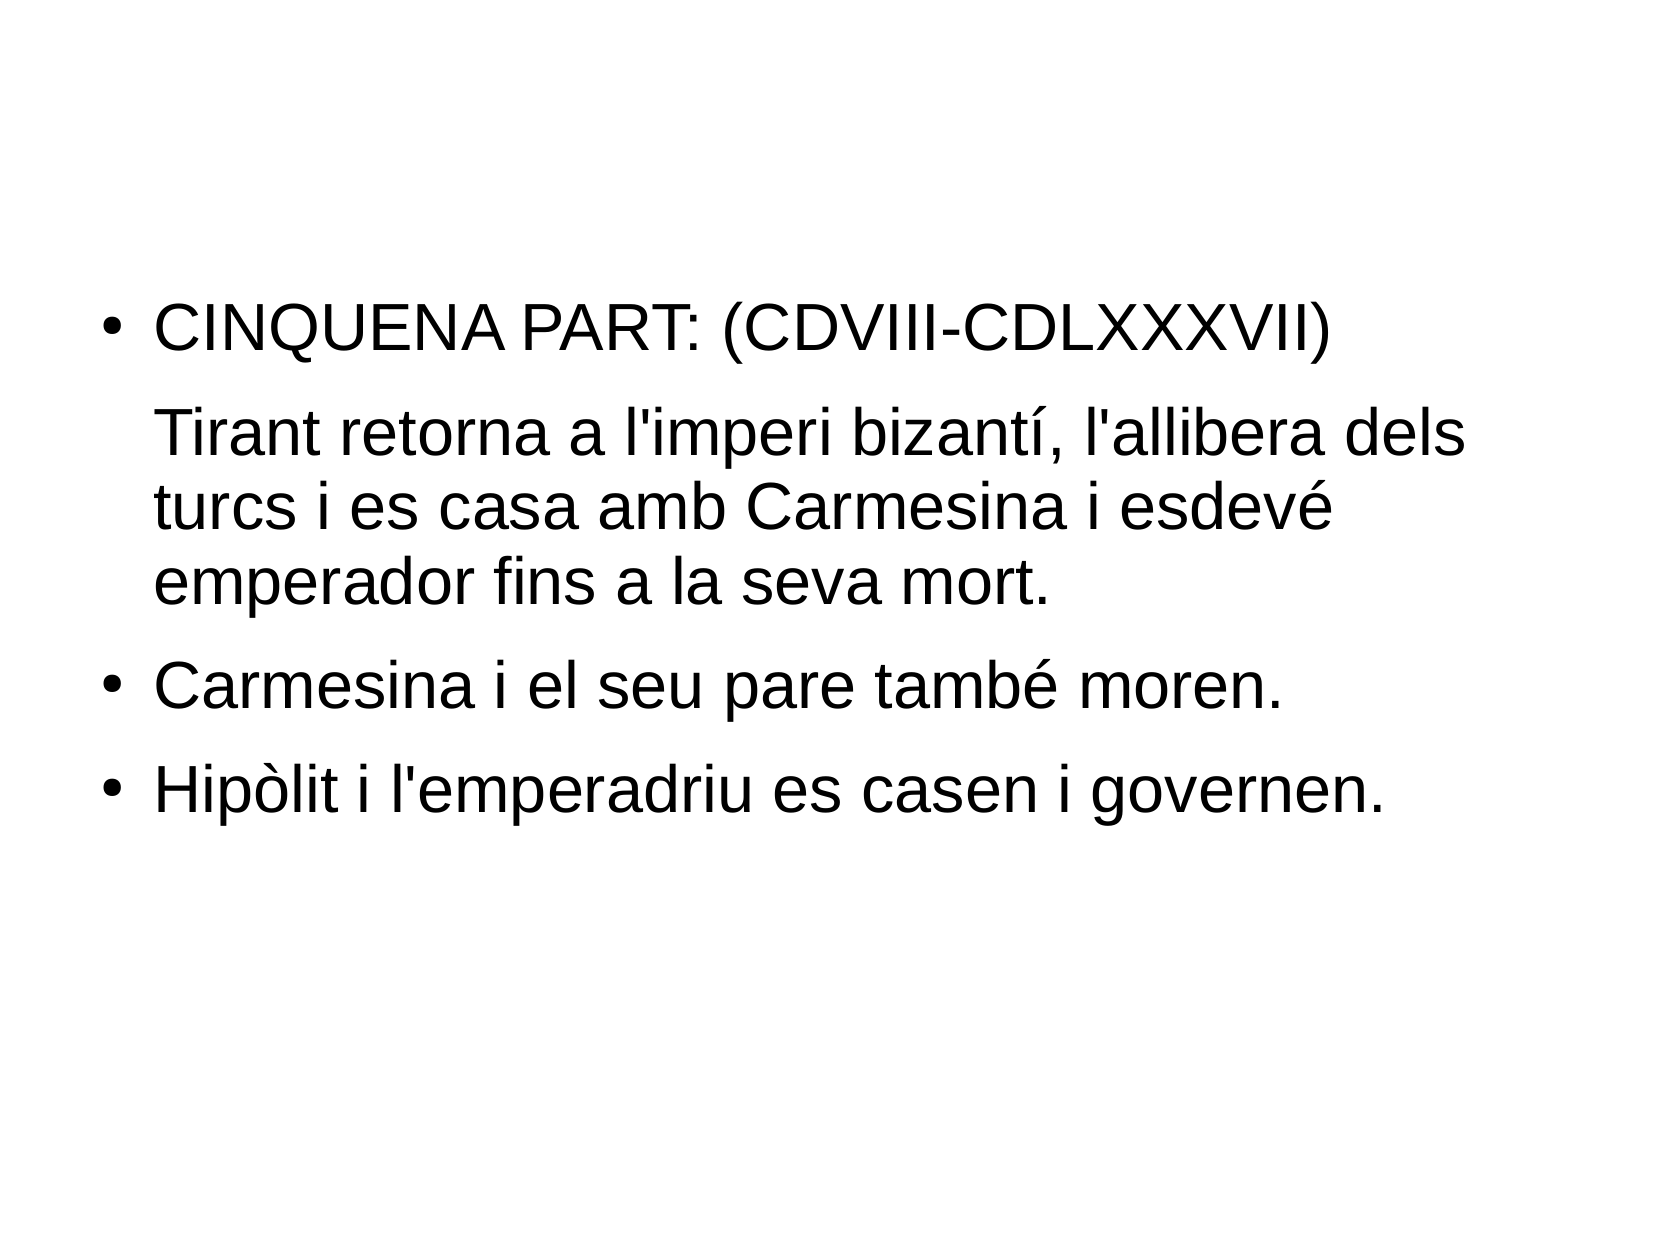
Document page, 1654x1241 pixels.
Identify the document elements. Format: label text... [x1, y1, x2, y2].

list CINQUENA PART: (CDVIII-CDLXXXVII) Tirant retorna a l'imperi bizantí, l'allibera dels turcs i es casa amb Carmesina i esdevé emperador fins a la seva mort. Carmesina i el seu pare també moren. Hipòlit i l'emperadriu es casen i governen. [82, 290, 1571, 1109]
